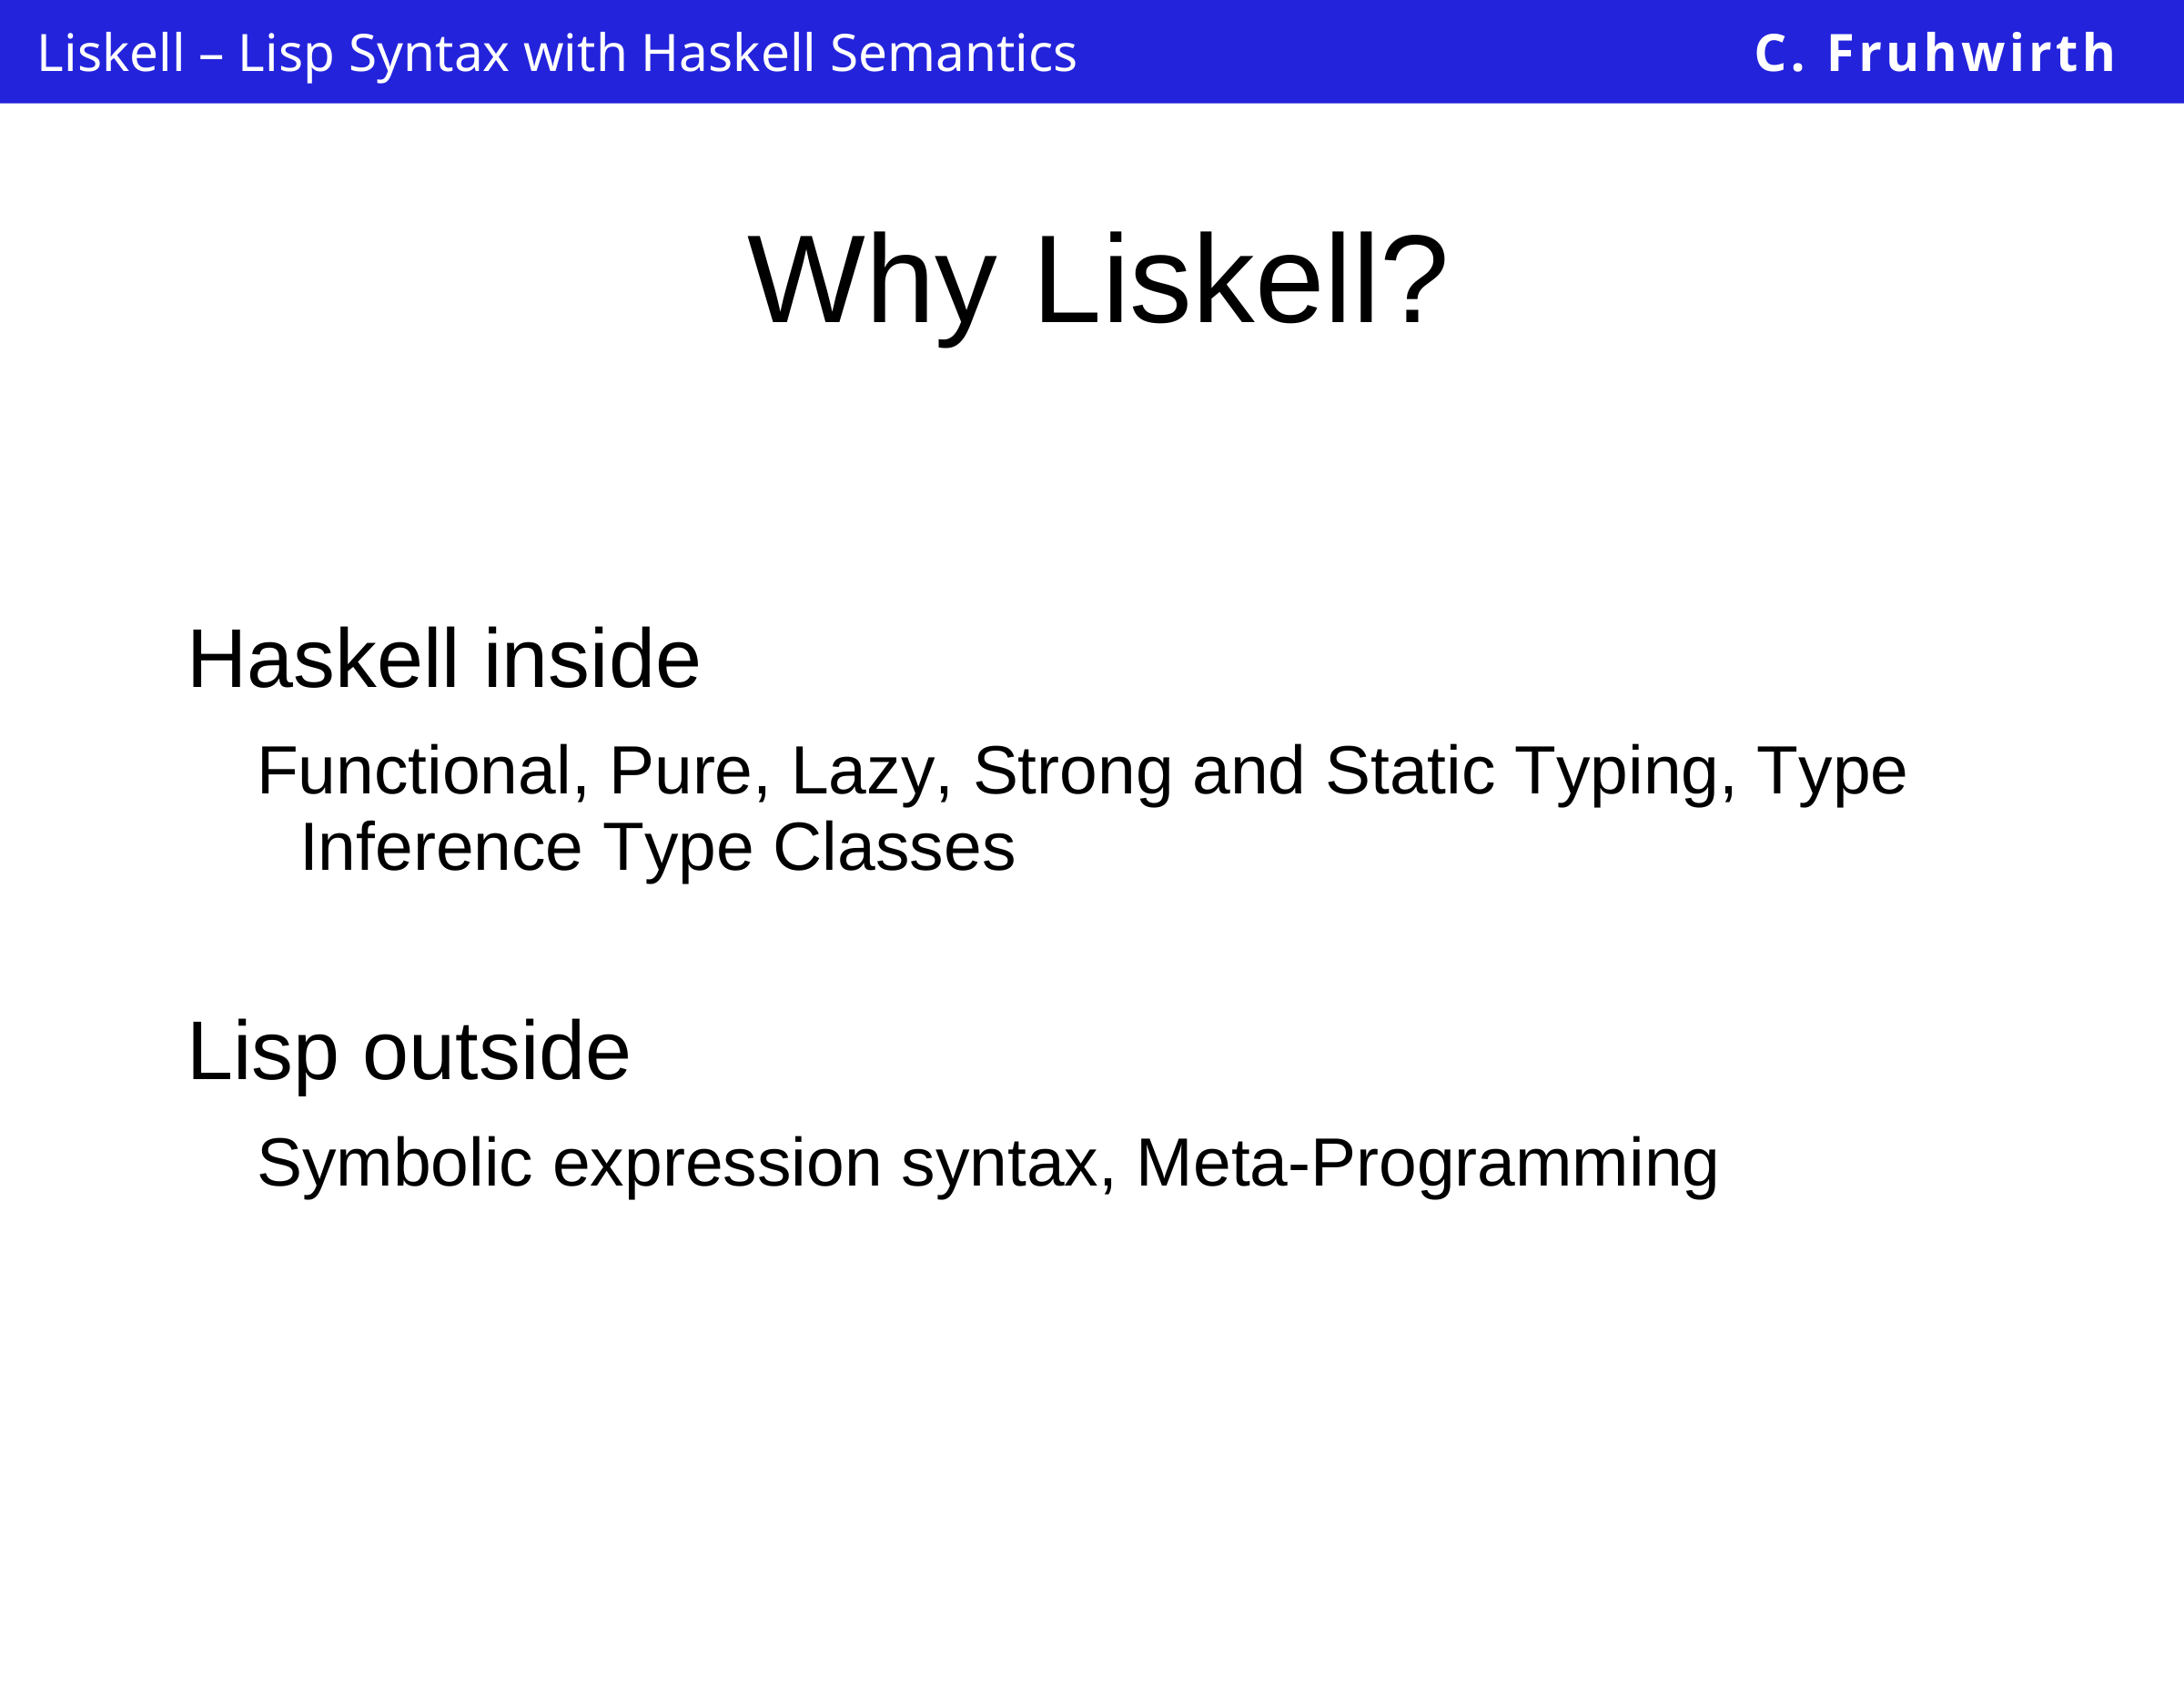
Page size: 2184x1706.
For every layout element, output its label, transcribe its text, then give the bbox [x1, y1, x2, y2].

title Why Liskell? [116, 143, 2082, 415]
list Haskell inside Functional, Pure, Lazy, Strong and Static Typing, Type Inference Type Classes Lisp outside Symbolic expression syntax, Meta-Programming [170, 611, 2014, 1227]
